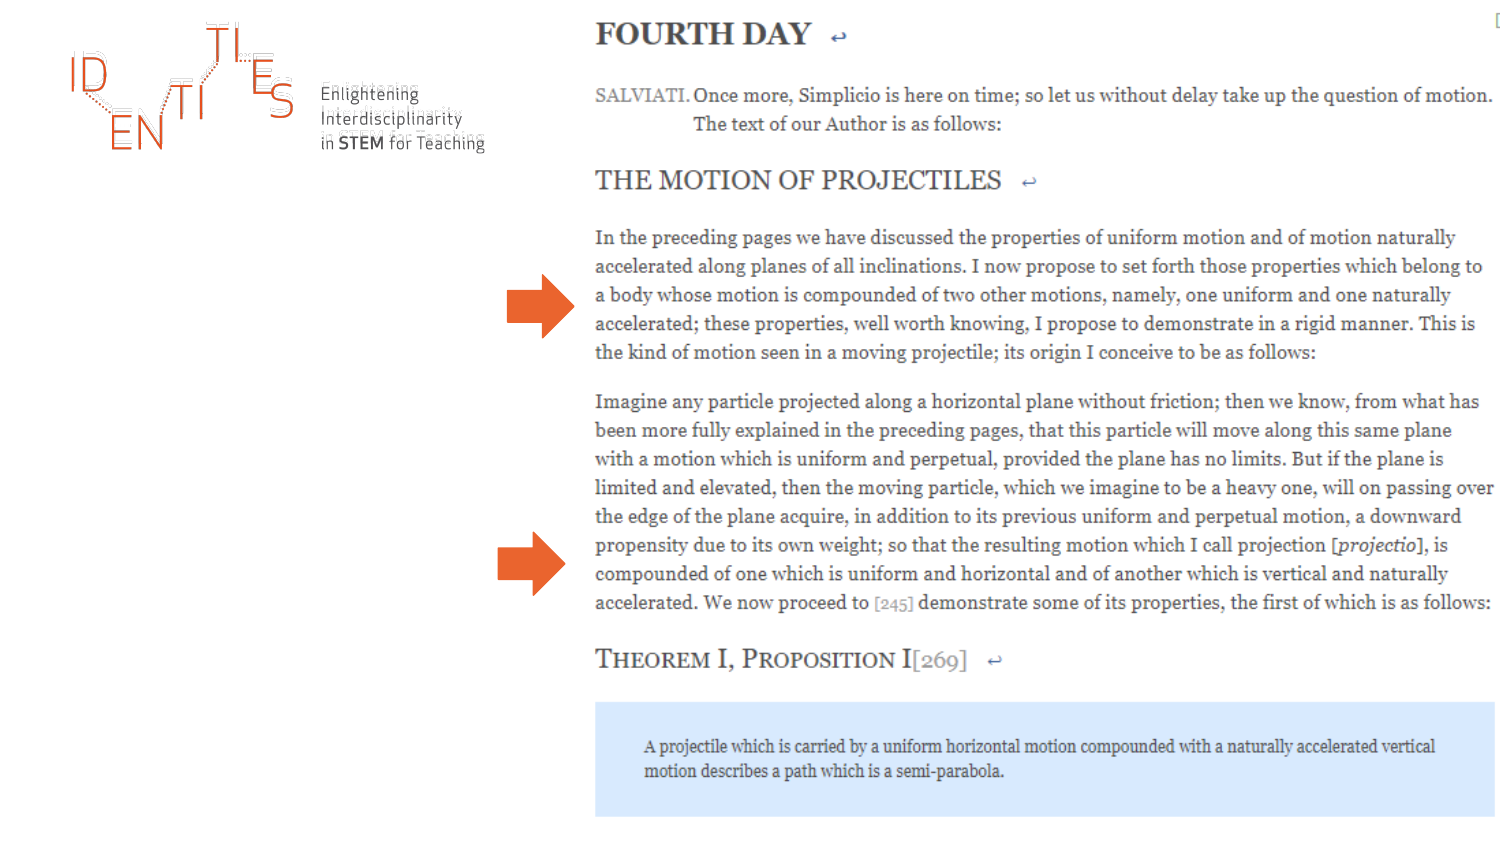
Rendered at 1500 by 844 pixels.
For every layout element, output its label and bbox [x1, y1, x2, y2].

text_box [498, 532, 565, 596]
picture [71, 18, 485, 157]
picture [564, 5, 1500, 832]
text_box [507, 274, 574, 338]
